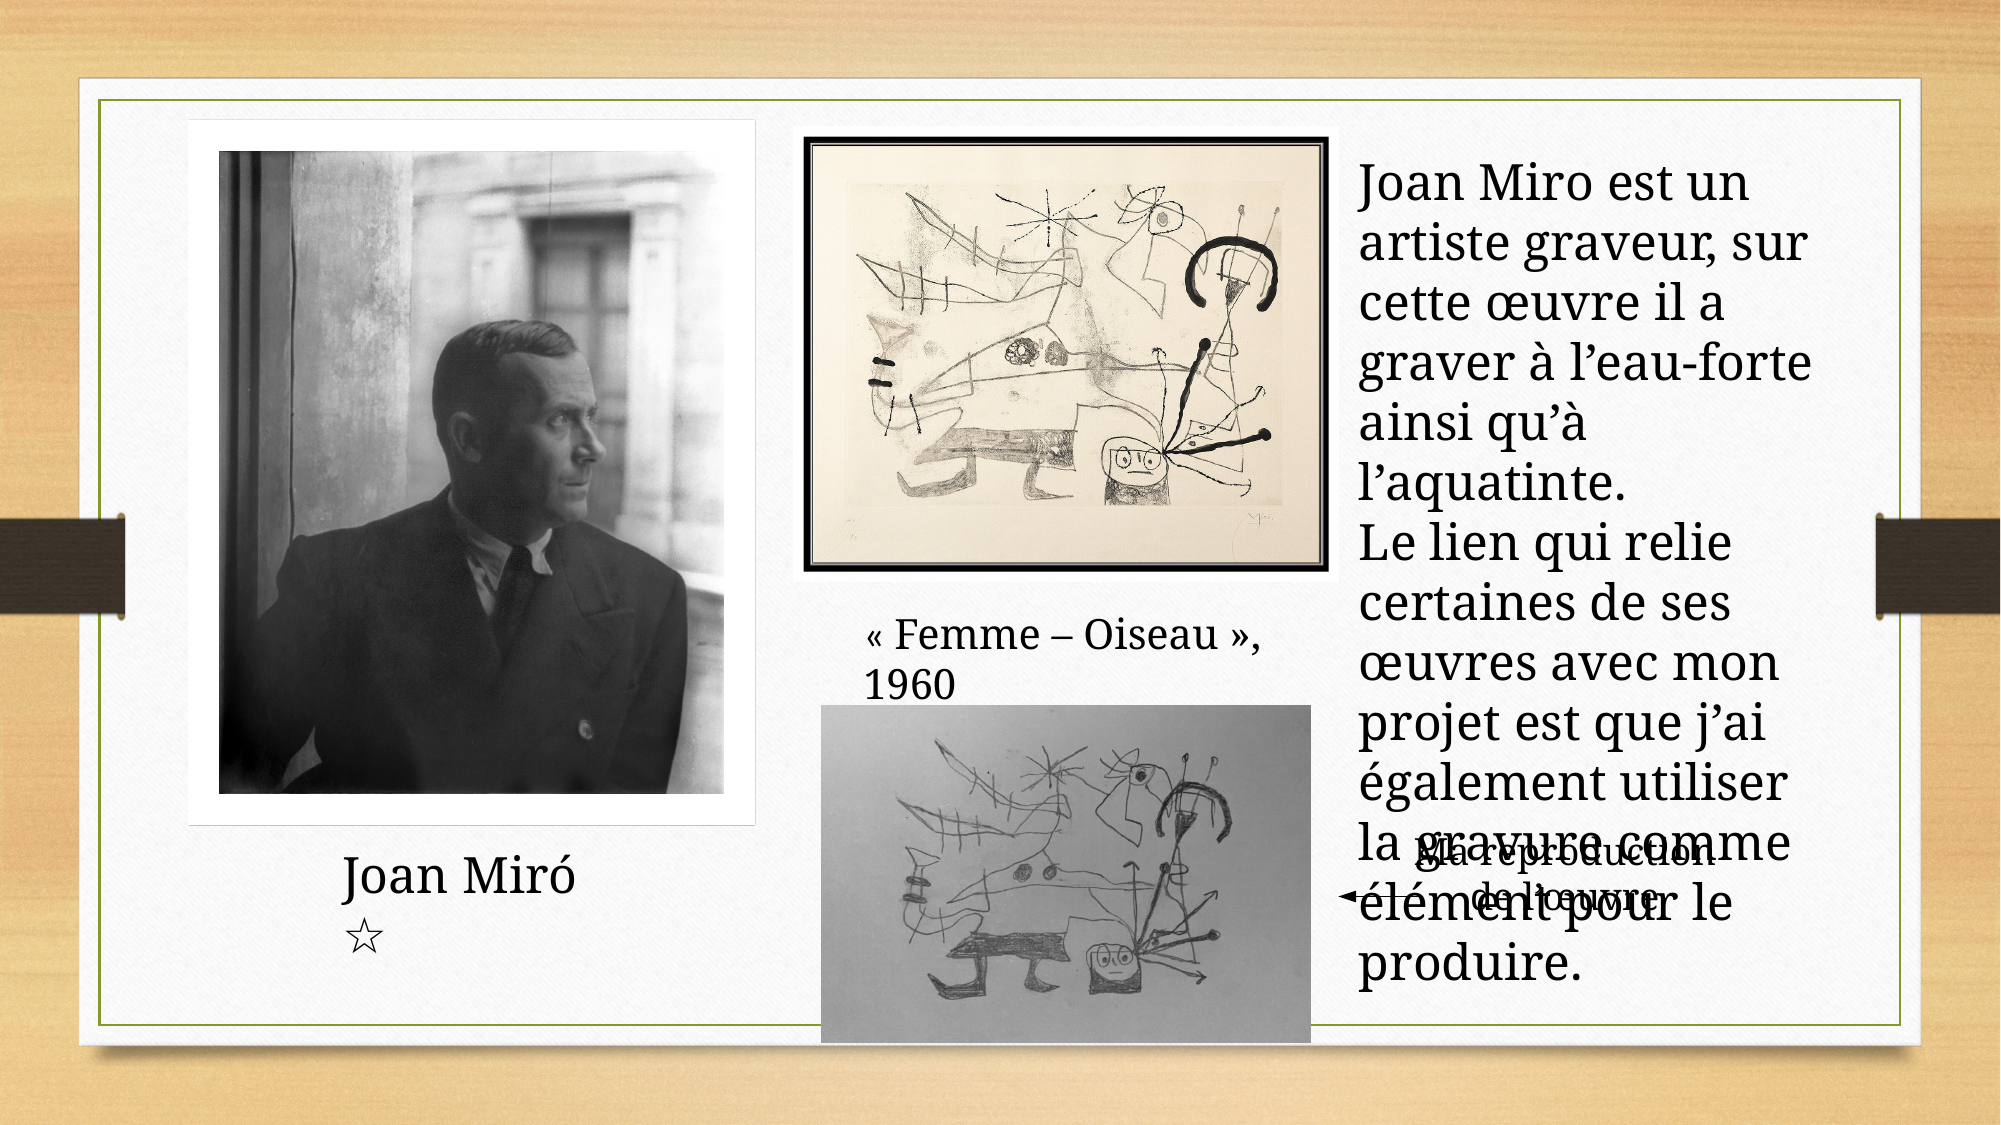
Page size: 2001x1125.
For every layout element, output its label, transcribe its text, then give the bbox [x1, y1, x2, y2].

picture [219, 151, 725, 794]
text_box « Femme – Oiseau », 1960 [848, 600, 1339, 666]
picture [793, 126, 1339, 582]
text_box Ma reproduction de l’œuvre [1397, 820, 1733, 927]
text_box Joan Miro est un artiste graveur, sur cette œuvre il a graver à l’eau-forte ainsi qu’à l’aquatinte. Le lien qui relie certaines de ses œuvres avec mon projet est que j’ai également utiliser la gravure comme élément pour le produire. [1344, 143, 1849, 765]
text_box Joan Miró ☆ [326, 835, 641, 912]
picture [821, 705, 1311, 1043]
